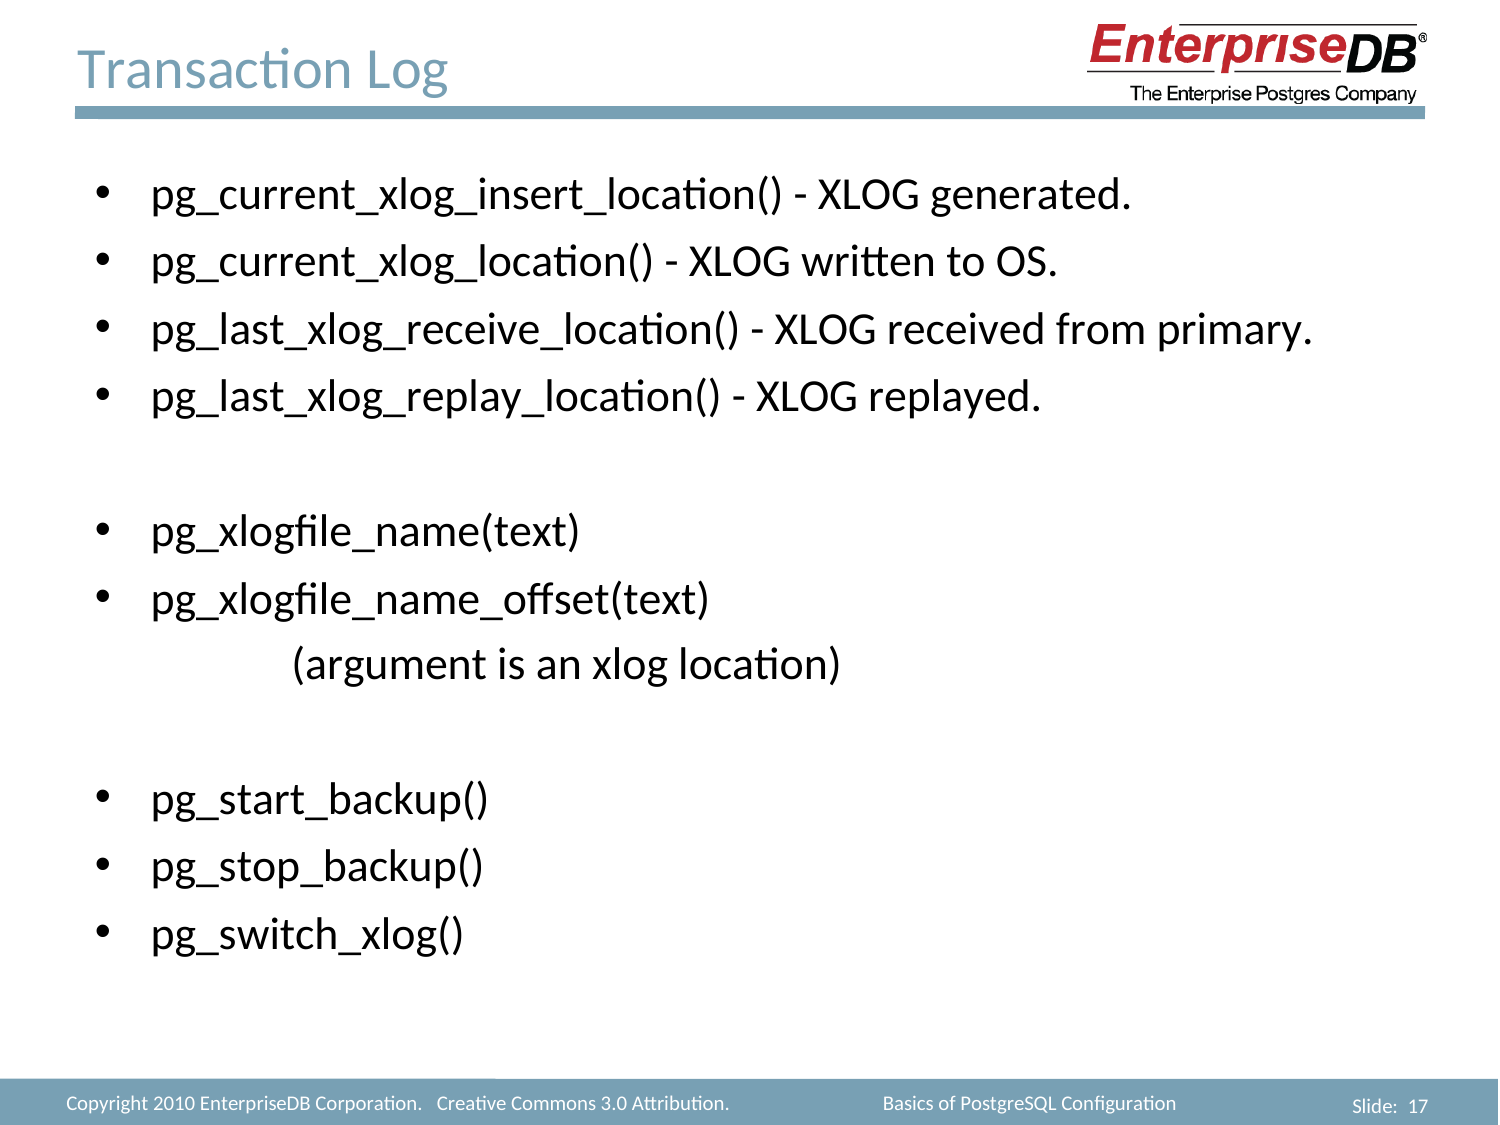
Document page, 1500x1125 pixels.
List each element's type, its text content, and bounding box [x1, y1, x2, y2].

list pg_current_xlog_insert_location() - XLOG generated. pg_current_xlog_location() - XLOG written to OS. pg_last_xlog_receive_location() - XLOG received from primary. pg_last_xlog_replay_location() - XLOG replayed. pg_xlogfile_name(text) pg_xlogfile_name_offset(text) (argument is an xlog location) pg_start_backup() pg_stop_backup() pg_switch_xlog() [79, 155, 1384, 1051]
picture [1088, 24, 1427, 104]
title Transaction Log [62, 4, 1088, 126]
